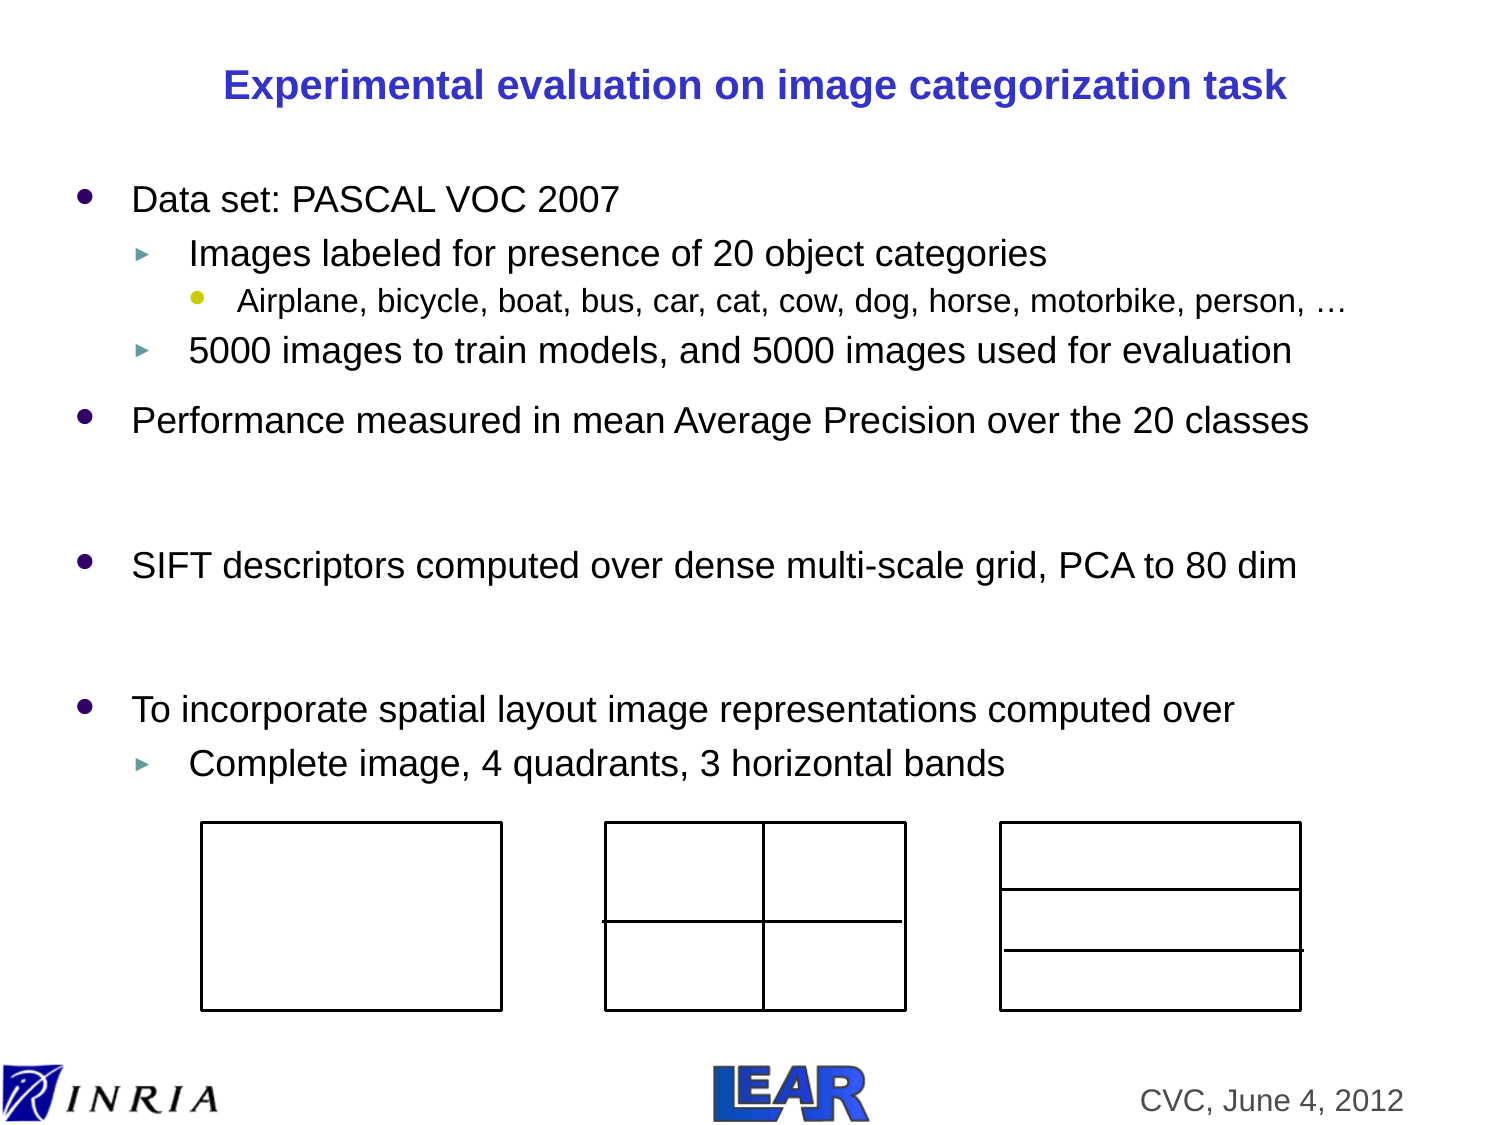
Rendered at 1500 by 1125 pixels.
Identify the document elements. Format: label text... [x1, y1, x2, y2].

picture [0, 1050, 75, 1125]
title Experimental evaluation on image categorization task [51, 46, 1459, 123]
list Data set: PASCAL VOC 2007 Images labeled for presence of 20 object categories Airplane, bicycle, boat, bus, car, cat, cow, dog, horse, motorbike, person, … 5000 images to train models, and 5000 images used for evaluation Performance measured in mean Average Precision over the 20 classes SIFT descriptors computed over dense multi-scale grid, PCA to 80 dim To incorporate spatial layout image representations computed over Complete image, 4 quadrants, 3 horizontal bands [75, 178, 1425, 1125]
